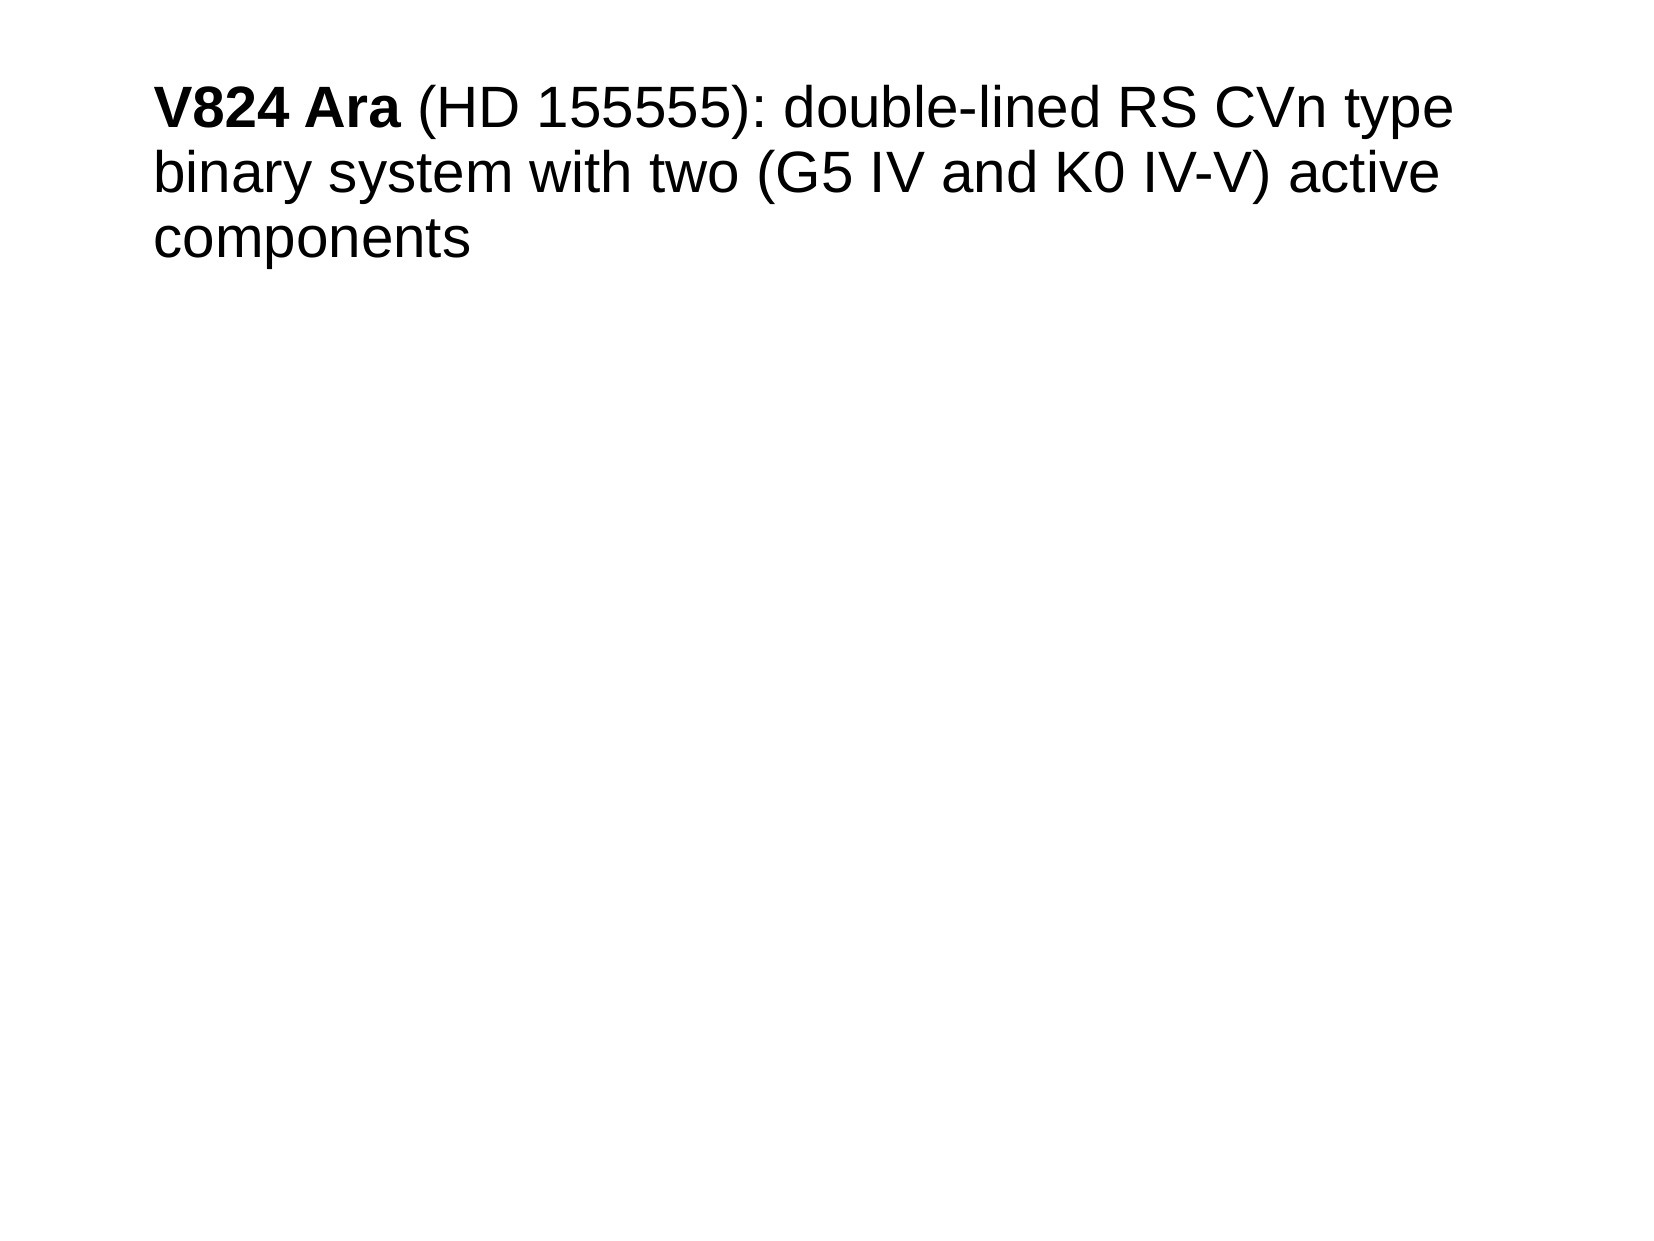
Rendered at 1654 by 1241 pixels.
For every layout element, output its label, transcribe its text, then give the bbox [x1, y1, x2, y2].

list V824 Ara (HD 155555): double-lined RS CVn type binary system with two (G5 IV and K0 IV-V) active components [82, 75, 1571, 1109]
